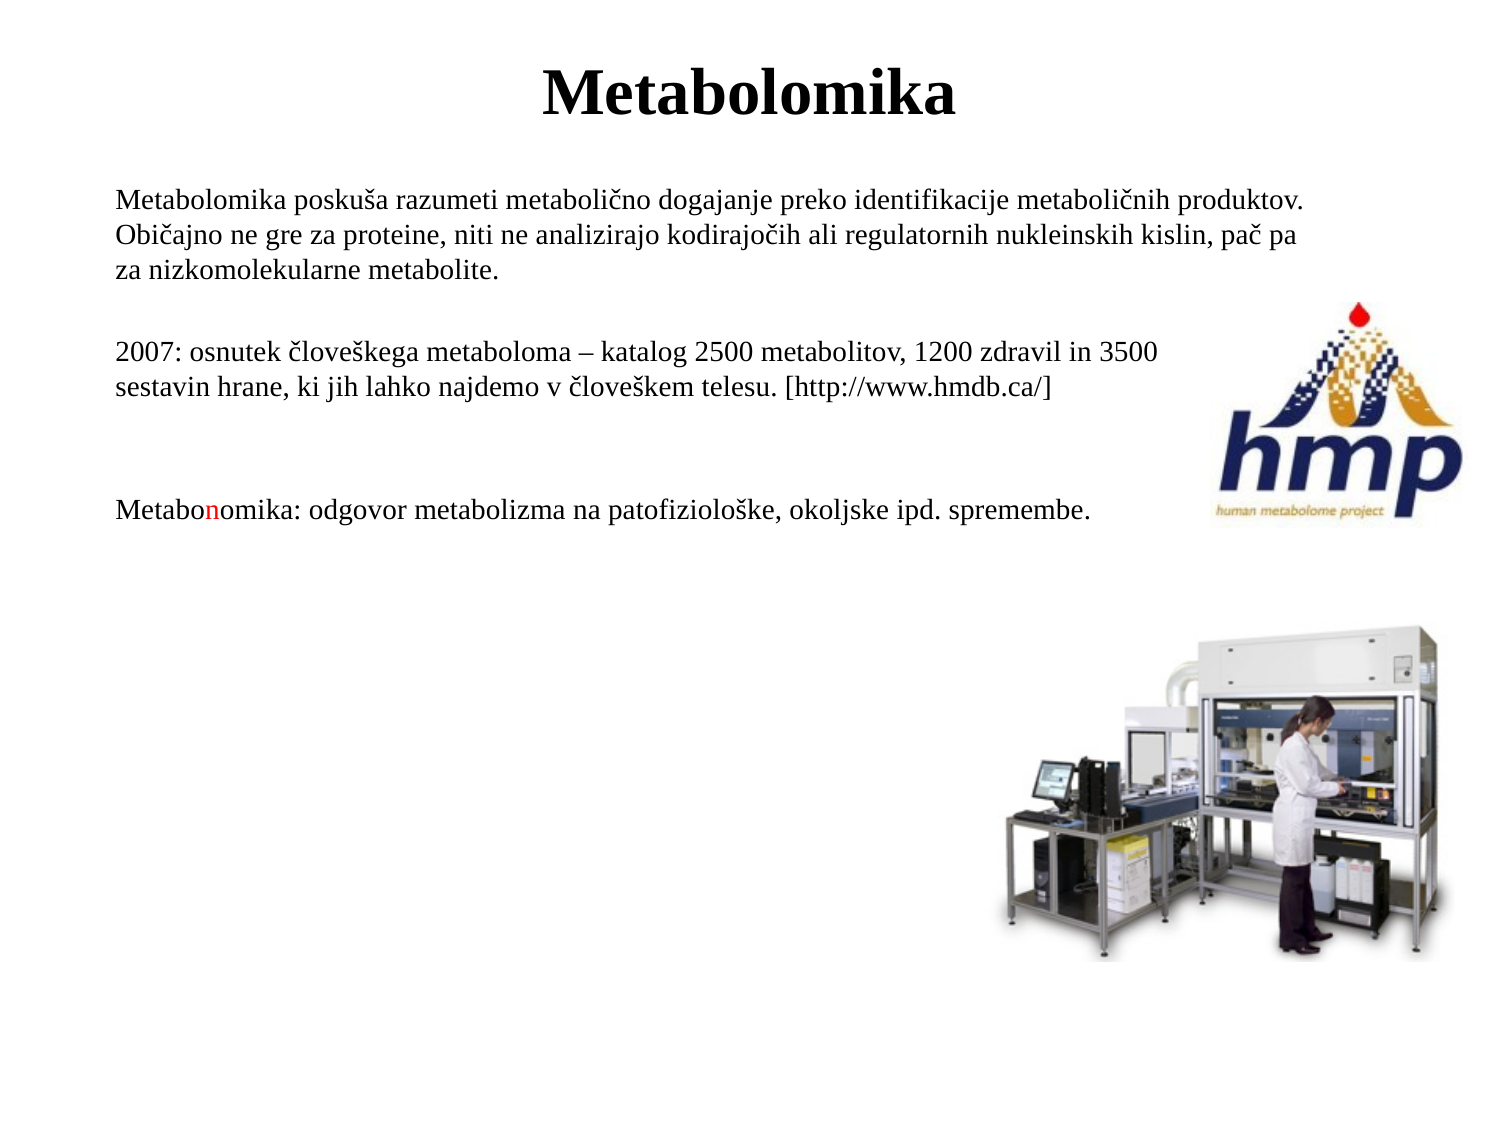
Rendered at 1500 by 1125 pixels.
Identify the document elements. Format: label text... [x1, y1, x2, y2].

list Metabolomika poskuša razumeti metabolično dogajanje preko identifikacije metaboličnih produktov. Običajno ne gre za proteine, niti ne analizirajo kodirajočih ali regulatornih nukleinskih kislin, pač pa za nizkomolekularne metabolite. 2007: osnutek človeškega metaboloma – katalog 2500 metabolitov, 1200 zdravil in 3500 sestavin hrane, ki jih lahko najdemo v človeškem telesu. [http://www.hmdb.ca/] Metabonomika: odgovor metabolizma na patofiziološke, okoljske ipd. spremembe. [100, 172, 1329, 575]
picture [1210, 302, 1469, 528]
picture [986, 597, 1455, 962]
title Metabolomika [112, 42, 1388, 133]
